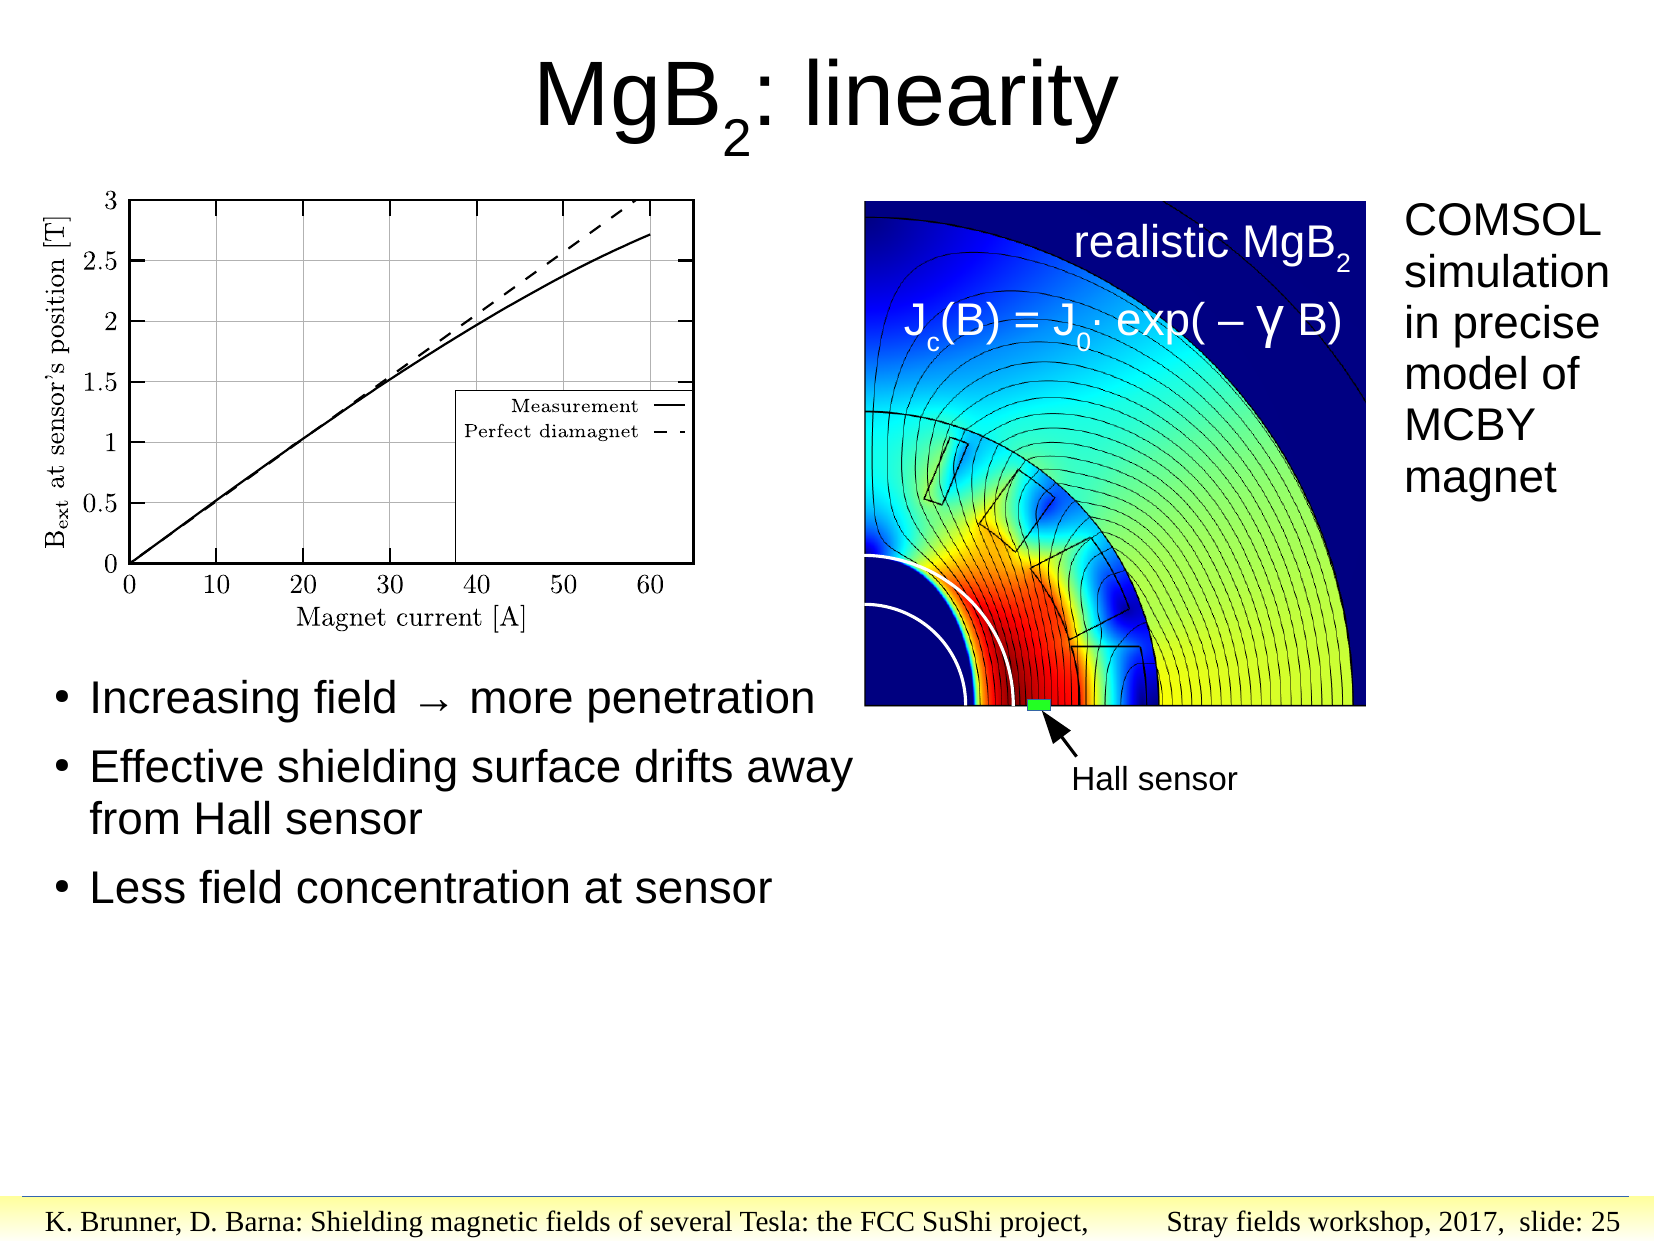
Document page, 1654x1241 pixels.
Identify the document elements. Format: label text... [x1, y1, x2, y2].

text_box realistic MgB2 Jc(B) = J0∙ exp( – γ B) [824, 208, 1366, 376]
picture [838, 201, 1366, 208]
text_box Hall sensor [1056, 753, 1364, 806]
text_box Increasing field → more penetration Effective shielding surface drifts away from Hall sensor Less field concentration at sensor [39, 664, 947, 972]
text_box [1027, 699, 1051, 711]
picture [33, 183, 706, 647]
text_box COMSOL simulation in precise model of MCBY magnet [1389, 186, 1641, 510]
picture [838, 376, 1366, 730]
title MgB2: linearity [50, 42, 1603, 168]
